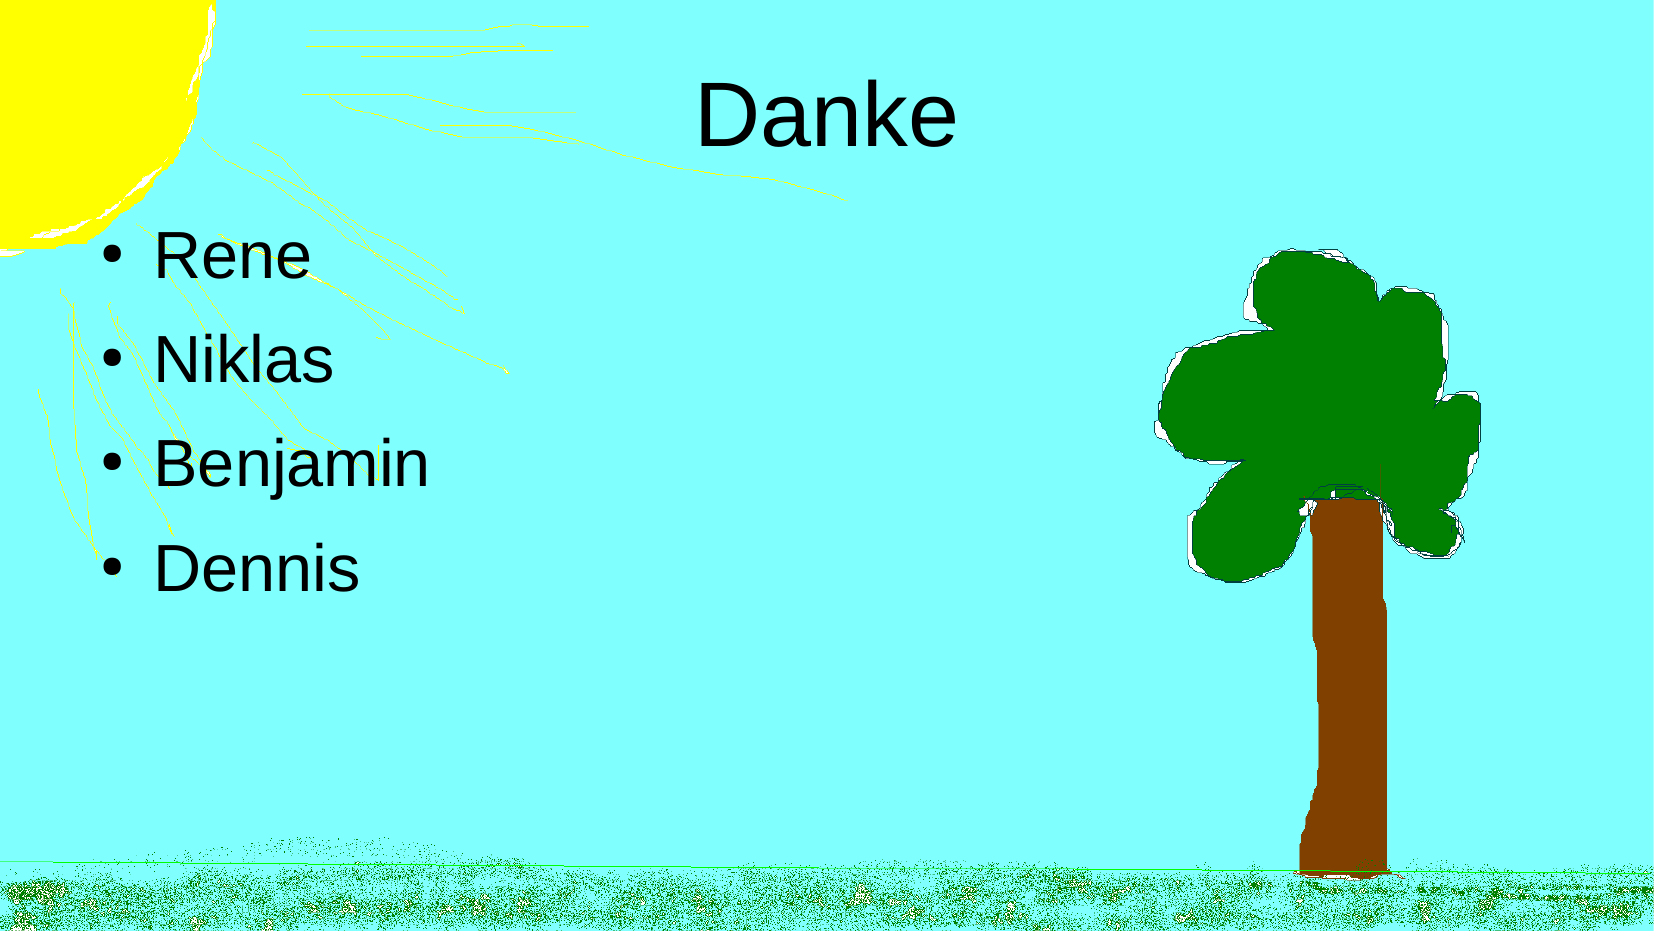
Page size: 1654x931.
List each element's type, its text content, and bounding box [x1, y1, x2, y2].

text_box [265, 192, 343, 263]
title Danke [82, 37, 1571, 193]
picture [0, 0, 1654, 931]
list Rene Niklas Benjamin Dennis [82, 217, 1571, 758]
